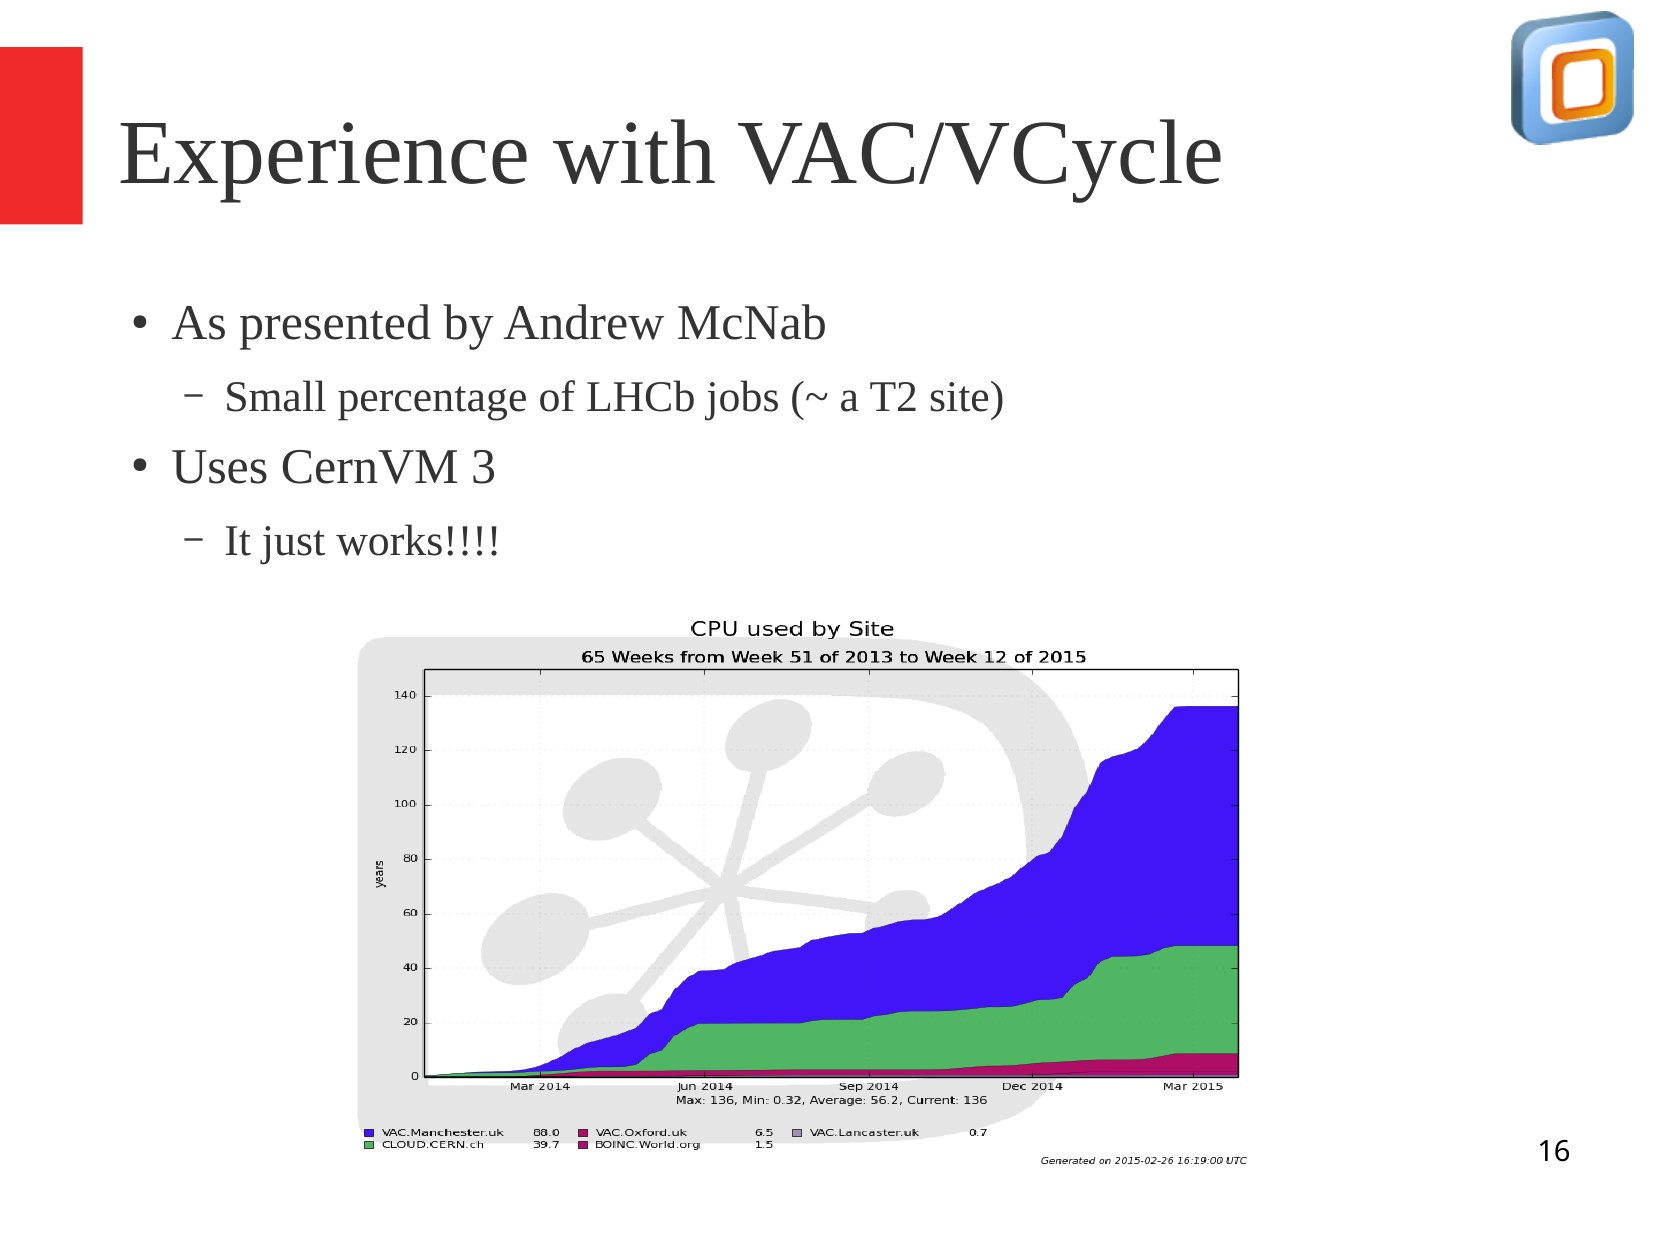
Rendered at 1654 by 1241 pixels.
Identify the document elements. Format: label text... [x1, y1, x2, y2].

title Experience with VAC/VCycle [118, 49, 1571, 257]
picture [332, 614, 1252, 1168]
picture [1511, 11, 1634, 145]
list As presented by Andrew McNab Small percentage of LHCb jobs (~ a T2 site) Uses CernVM 3 It just works!!!! [118, 295, 1536, 567]
